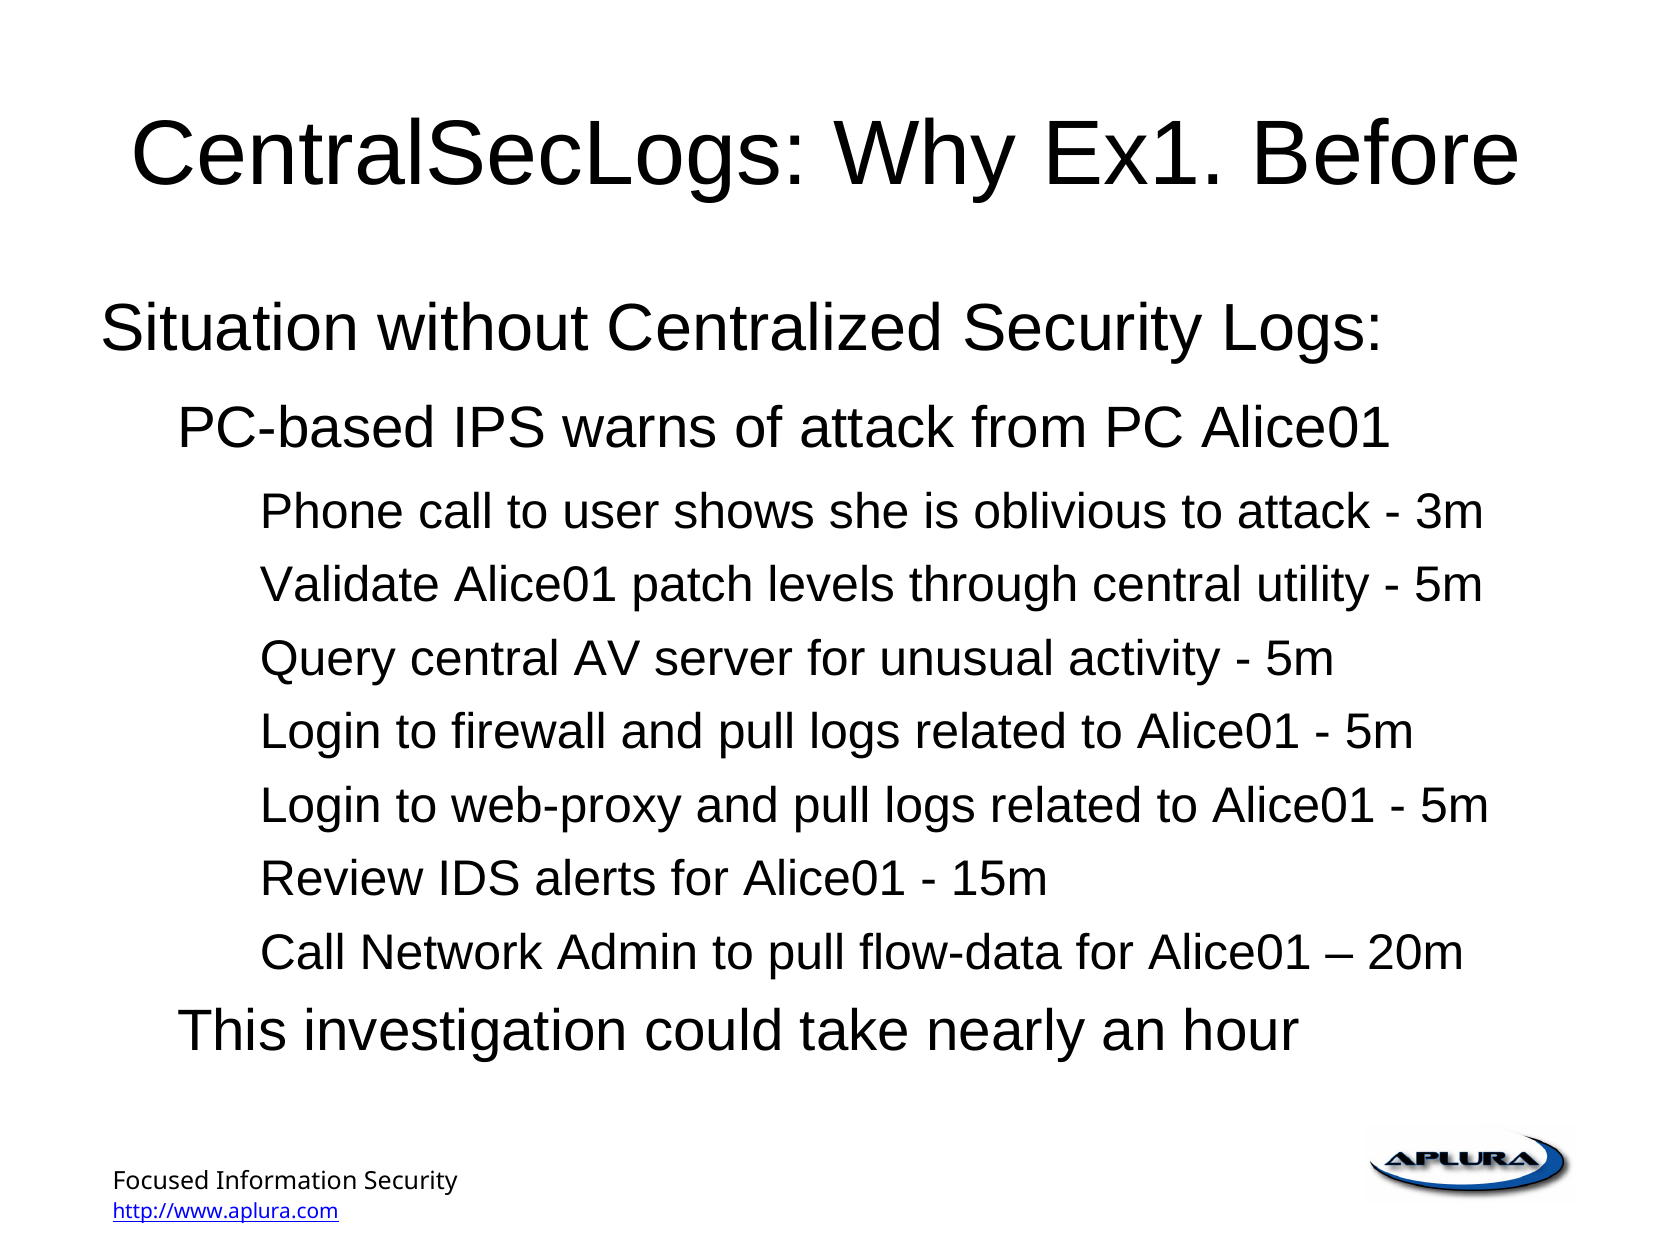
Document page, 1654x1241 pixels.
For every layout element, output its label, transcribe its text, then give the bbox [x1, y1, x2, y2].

list Situation without Centralized Security Logs: PC-based IPS warns of attack from PC Alice01 Phone call to user shows she is oblivious to attack - 3m Validate Alice01 patch levels through central utility - 5m Query central AV server for unusual activity - 5m Login to firewall and pull logs related to Alice01 - 5m Login to web-proxy and pull logs related to Alice01 - 5m Review IDS alerts for Alice01 - 15m Call Network Admin to pull flow-data for Alice01 – 20m This investigation could take nearly an hour [82, 290, 1571, 1130]
picture [1365, 1124, 1576, 1203]
title CentralSecLogs: Why Ex1. Before [82, 56, 1571, 250]
